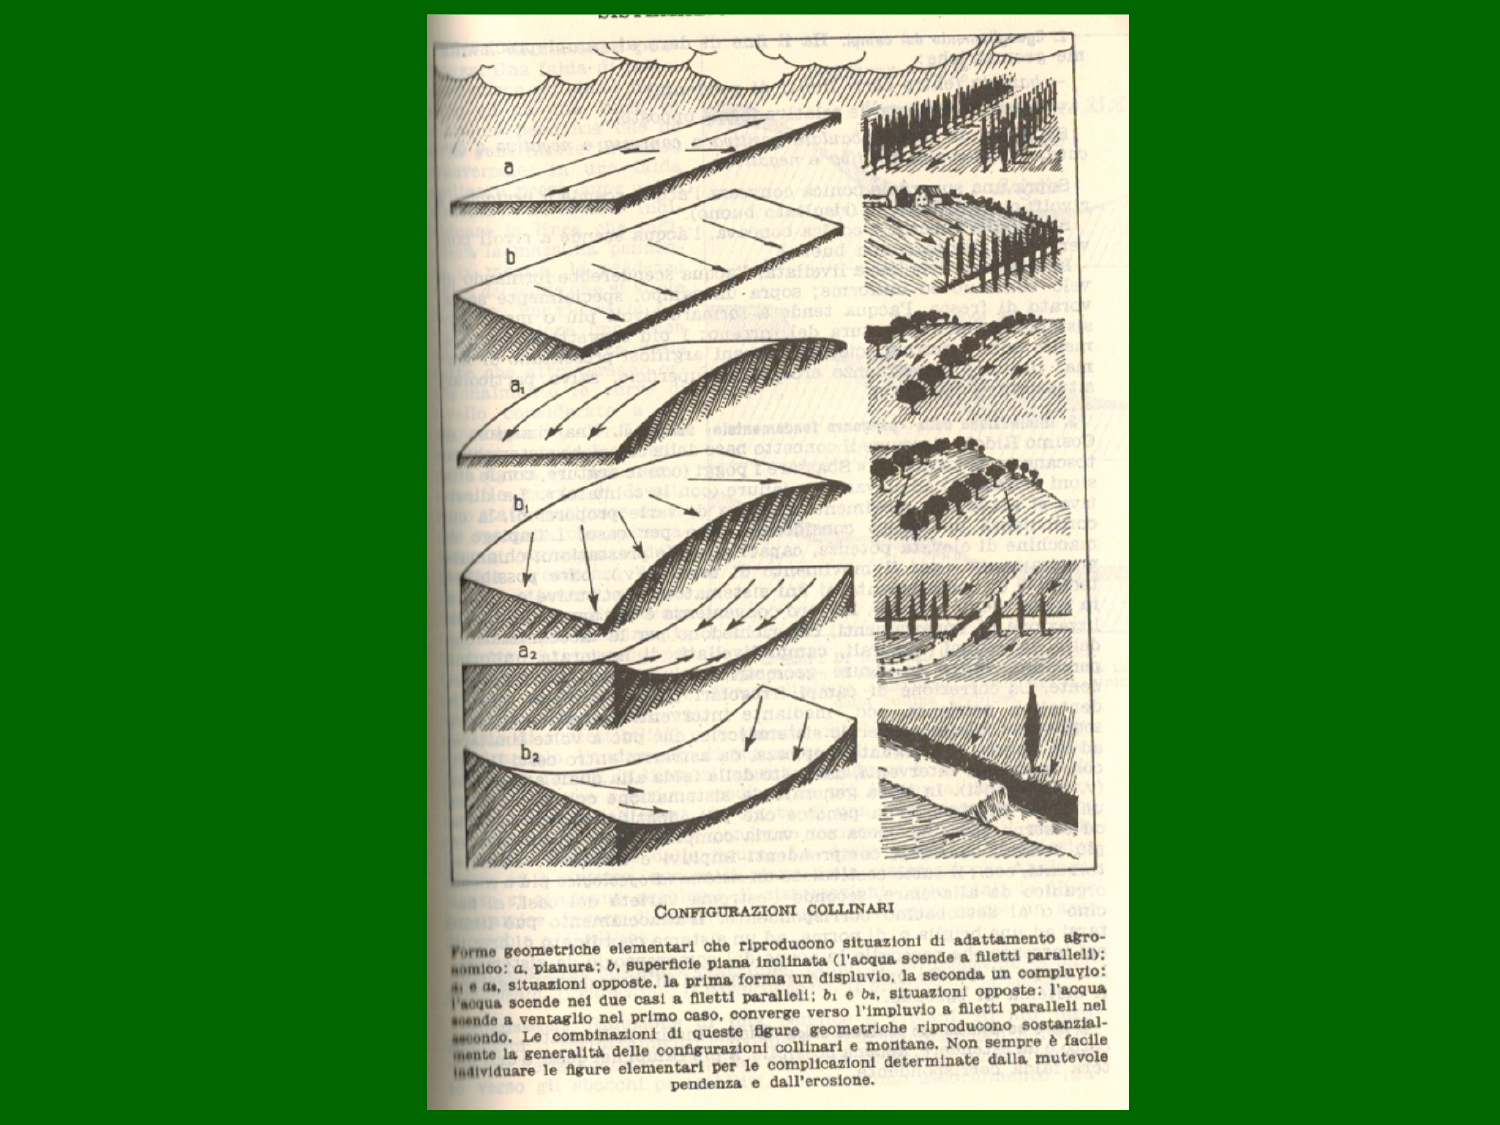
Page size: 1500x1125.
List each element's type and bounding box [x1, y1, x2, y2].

picture [426, 15, 1129, 1111]
